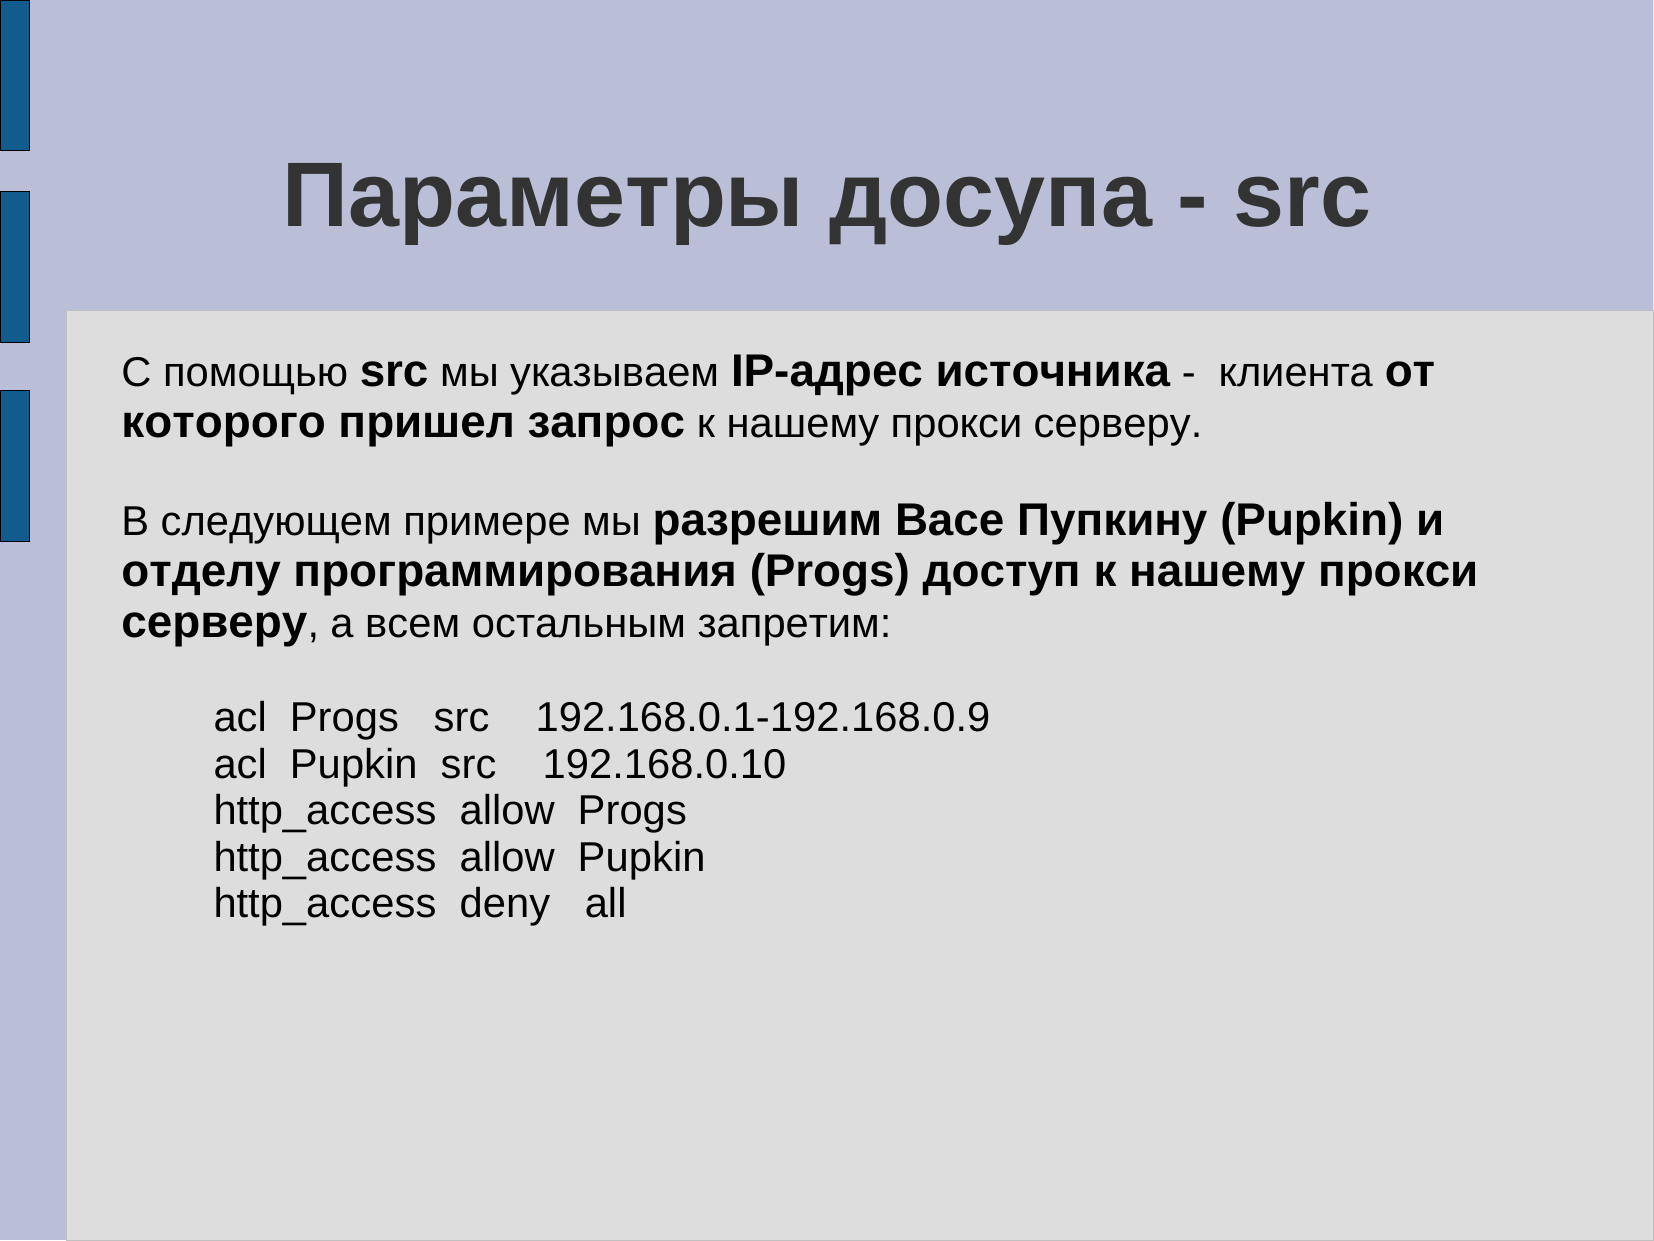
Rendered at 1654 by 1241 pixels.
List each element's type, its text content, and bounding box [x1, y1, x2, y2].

list С помощью src мы указываем IP-адрес источника - клиента от которого пришел запрос к нашему прокси серверу. В следующем примере мы разрешим Васе Пупкину (Pupkin) и отделу программирования (Progs) доступ к нашему прокси серверу, а всем остальным запретим: acl Progs src 192.168.0.1-192.168.0.9 acl Pupkin src 192.168.0.10 http_access allow Progs http_access allow Pupkin http_access deny all [121, 344, 1534, 1164]
title Параметры досупа - src [121, 91, 1534, 299]
